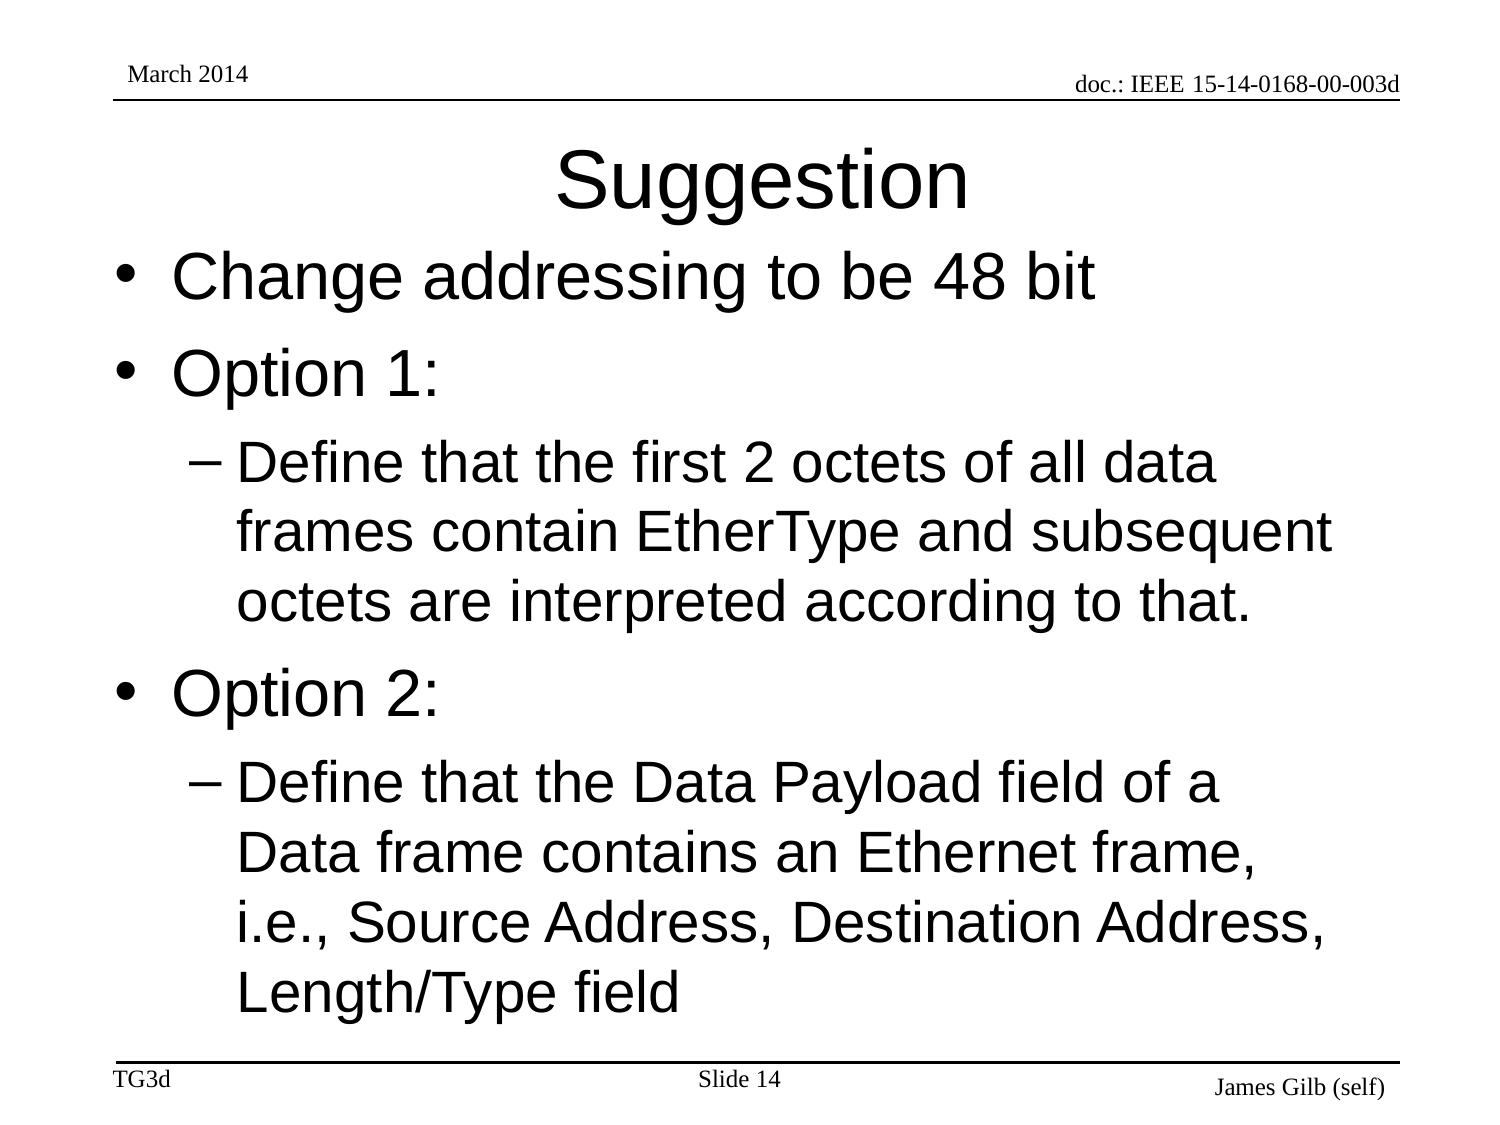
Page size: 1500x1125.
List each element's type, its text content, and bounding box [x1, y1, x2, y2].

list Change addressing to be 48 bit Option 1: Define that the first 2 octets of all data frames contain EtherType and subsequent octets are interpreted according to that. Option 2: Define that the Data Payload field of a Data frame contains an Ethernet frame, i.e., Source Address, Destination Address, Length/Type field [99, 224, 1375, 1033]
title Suggestion [125, 112, 1401, 238]
